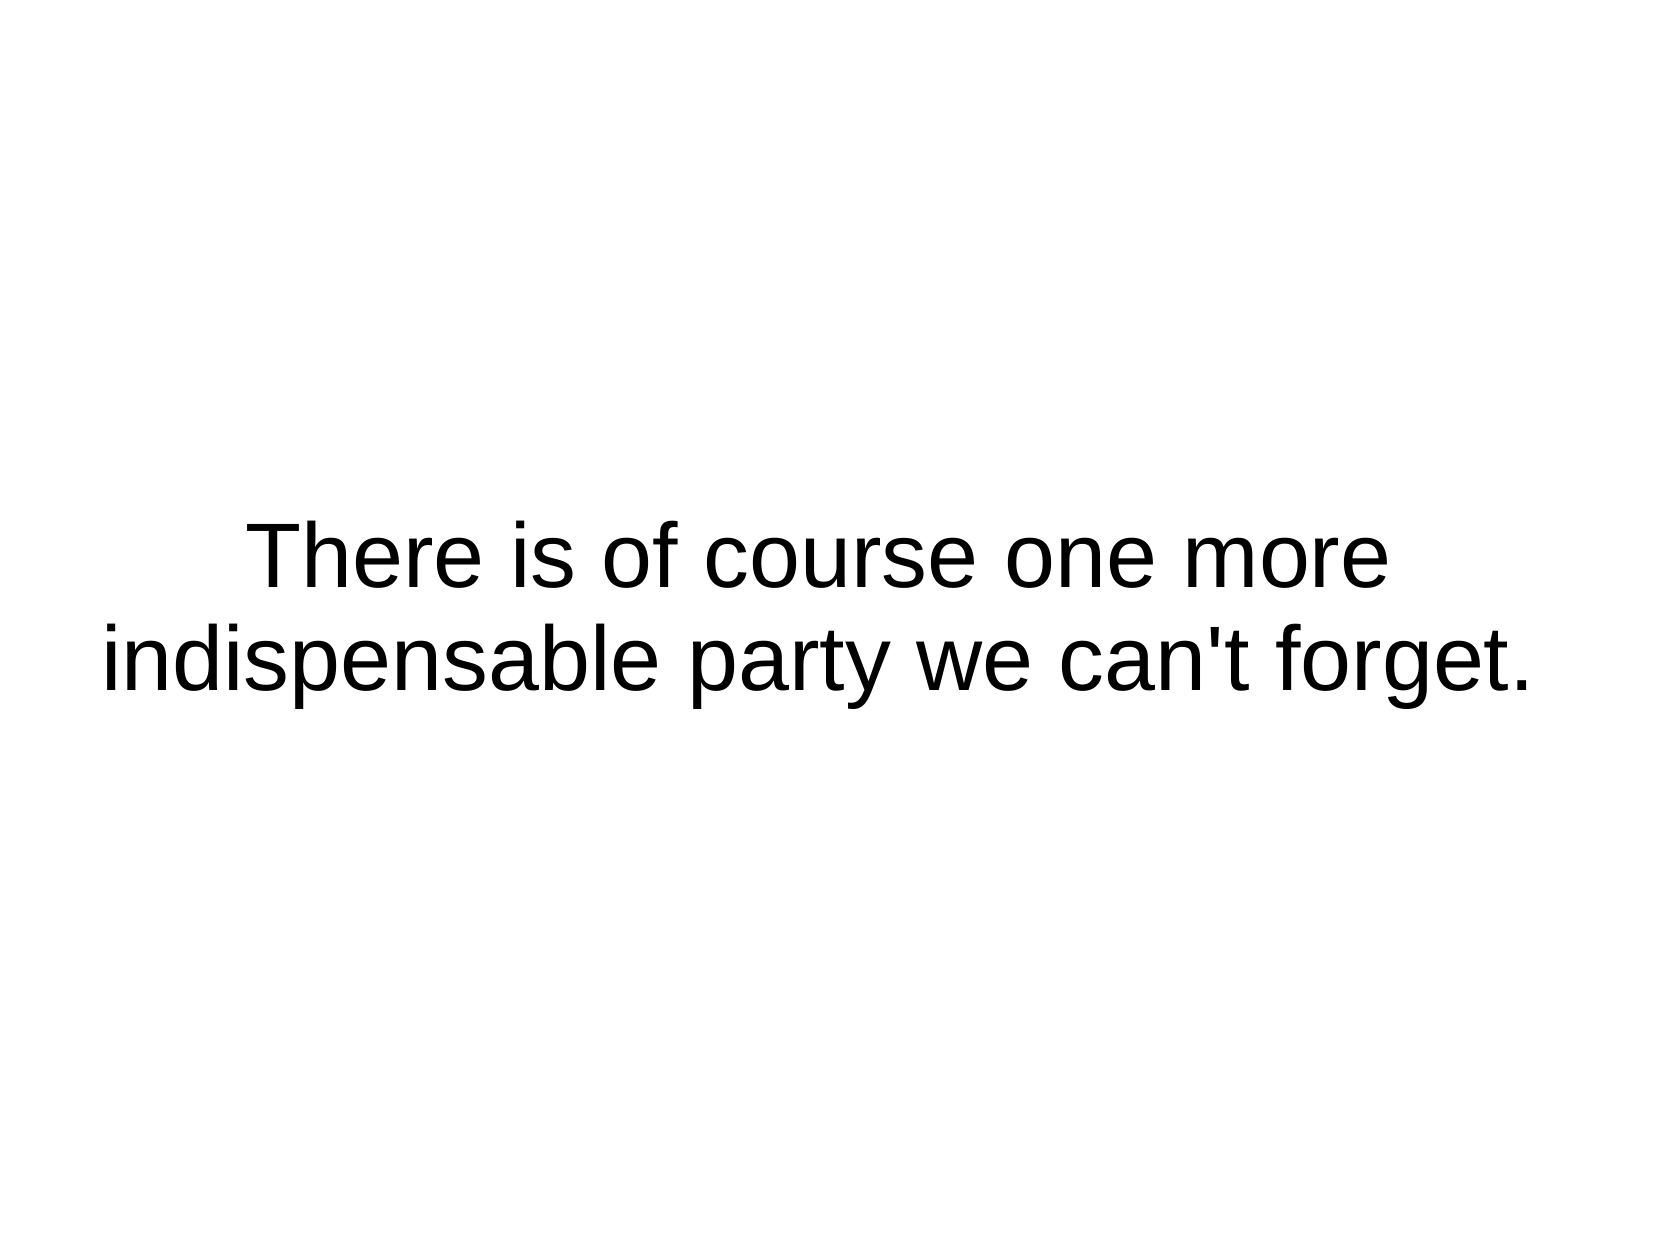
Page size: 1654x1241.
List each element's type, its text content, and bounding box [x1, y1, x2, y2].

title There is of course one more indispensable party we can't forget. [75, 501, 1564, 713]
